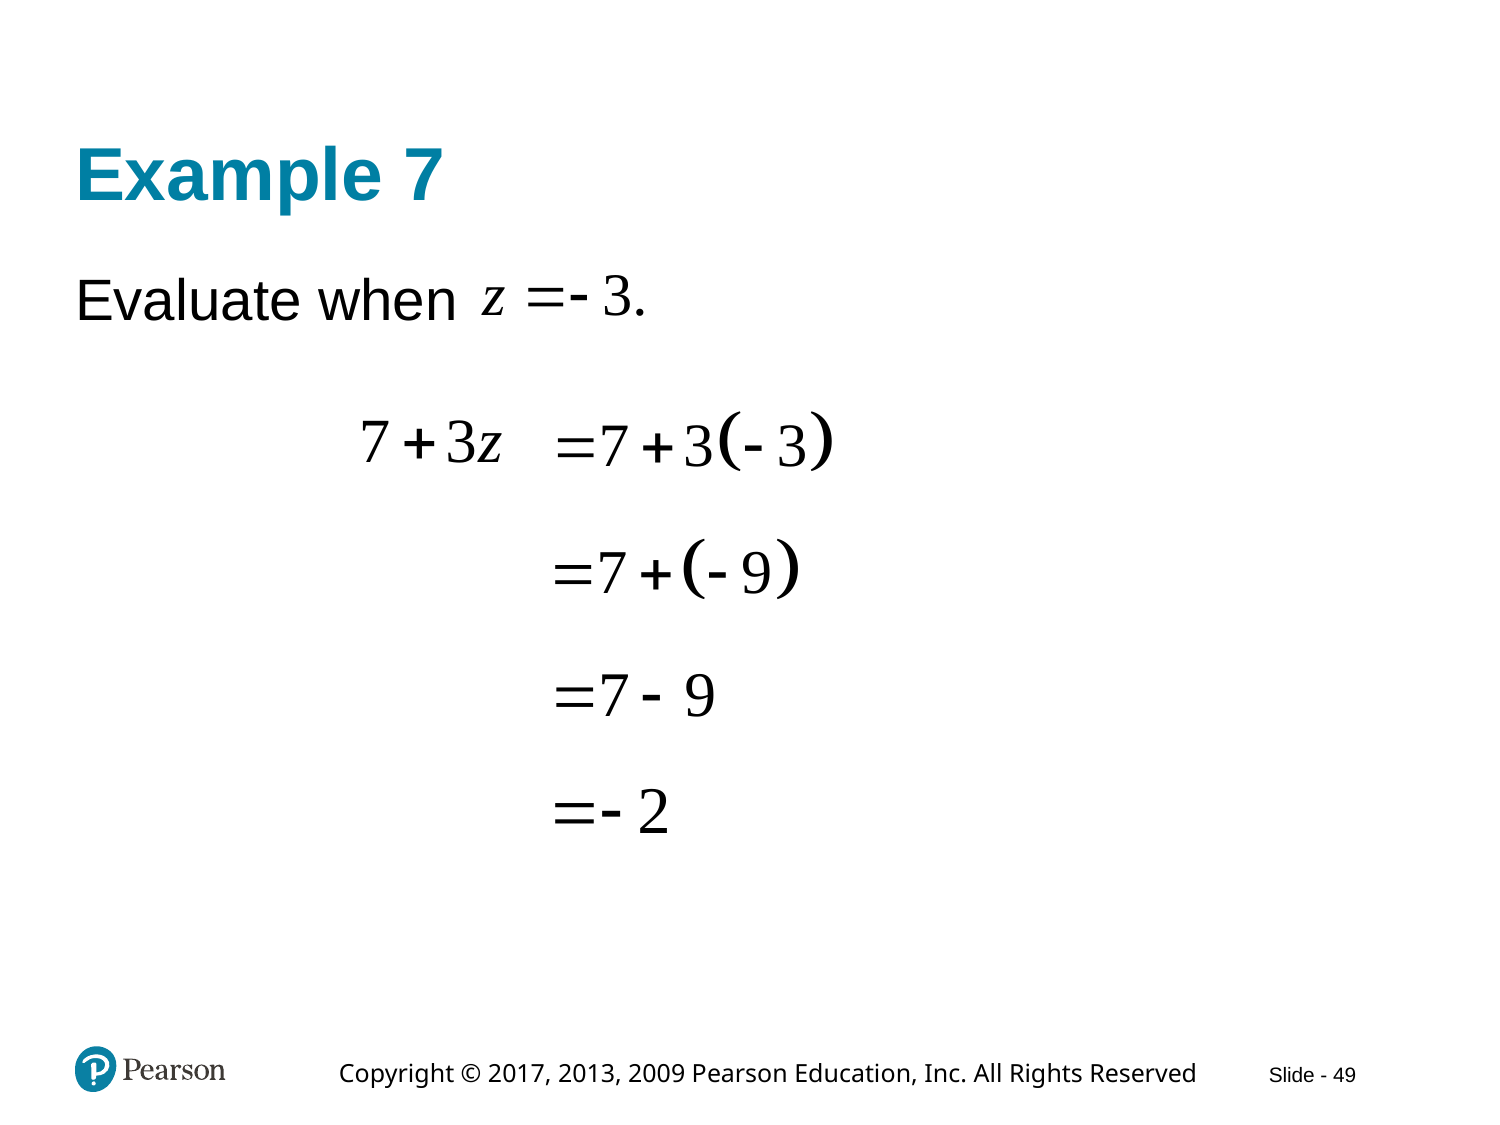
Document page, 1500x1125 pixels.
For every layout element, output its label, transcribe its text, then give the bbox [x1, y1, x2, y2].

chart [475, 267, 649, 323]
chart [544, 780, 675, 839]
list Evaluate when [75, 262, 463, 338]
chart [547, 407, 833, 495]
chart [545, 666, 720, 725]
chart [355, 412, 511, 471]
chart [544, 534, 799, 623]
title Example 7 [75, 35, 1425, 216]
